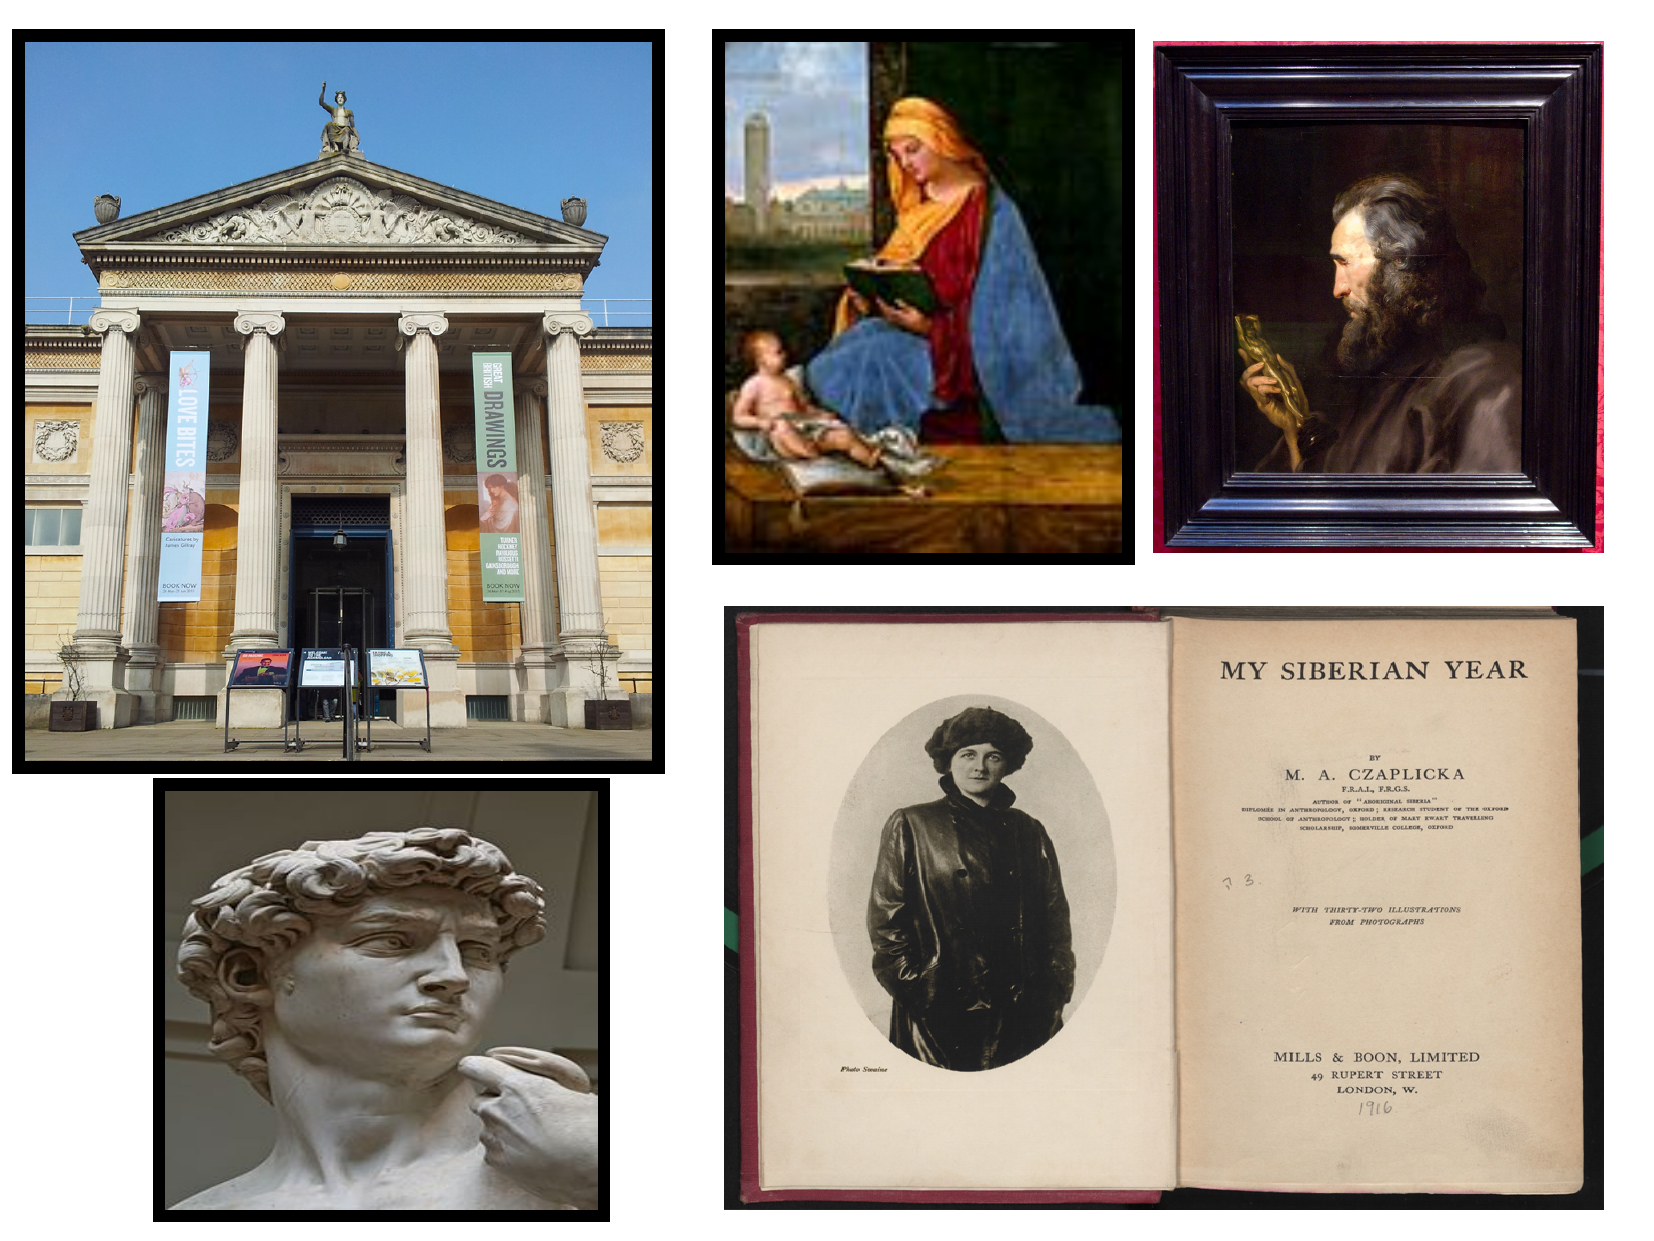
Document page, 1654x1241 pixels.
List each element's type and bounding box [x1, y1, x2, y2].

picture [724, 41, 1123, 553]
picture [724, 606, 1604, 1210]
picture [165, 790, 598, 1210]
picture [1153, 41, 1604, 553]
picture [24, 41, 653, 762]
